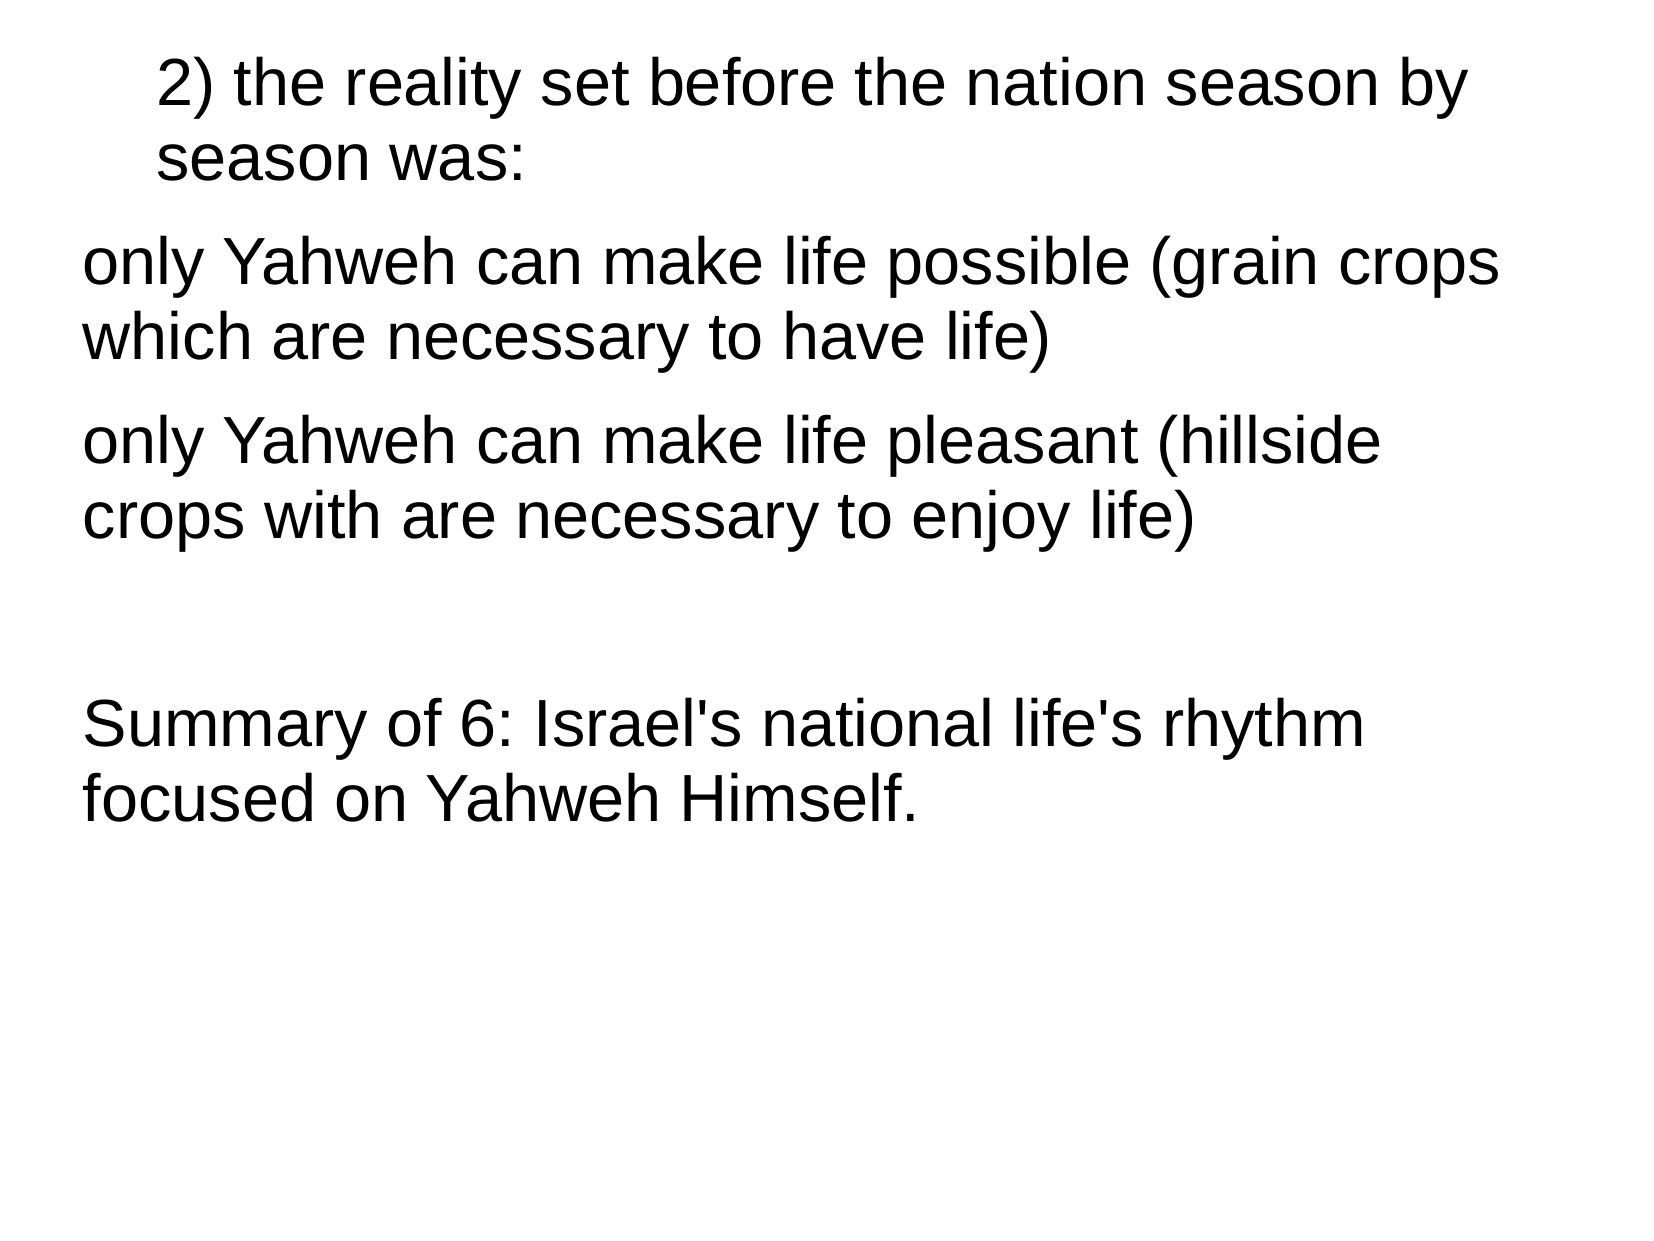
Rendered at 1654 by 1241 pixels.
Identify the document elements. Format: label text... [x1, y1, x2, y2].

list 2) the reality set before the nation season by season was: only Yahweh can make life possible (grain crops which are necessary to have life) only Yahweh can make life pleasant (hillside crops with are necessary to enjoy life) Summary of 6: Israel's national life's rhythm focused on Yahweh Himself. [82, 45, 1538, 1171]
